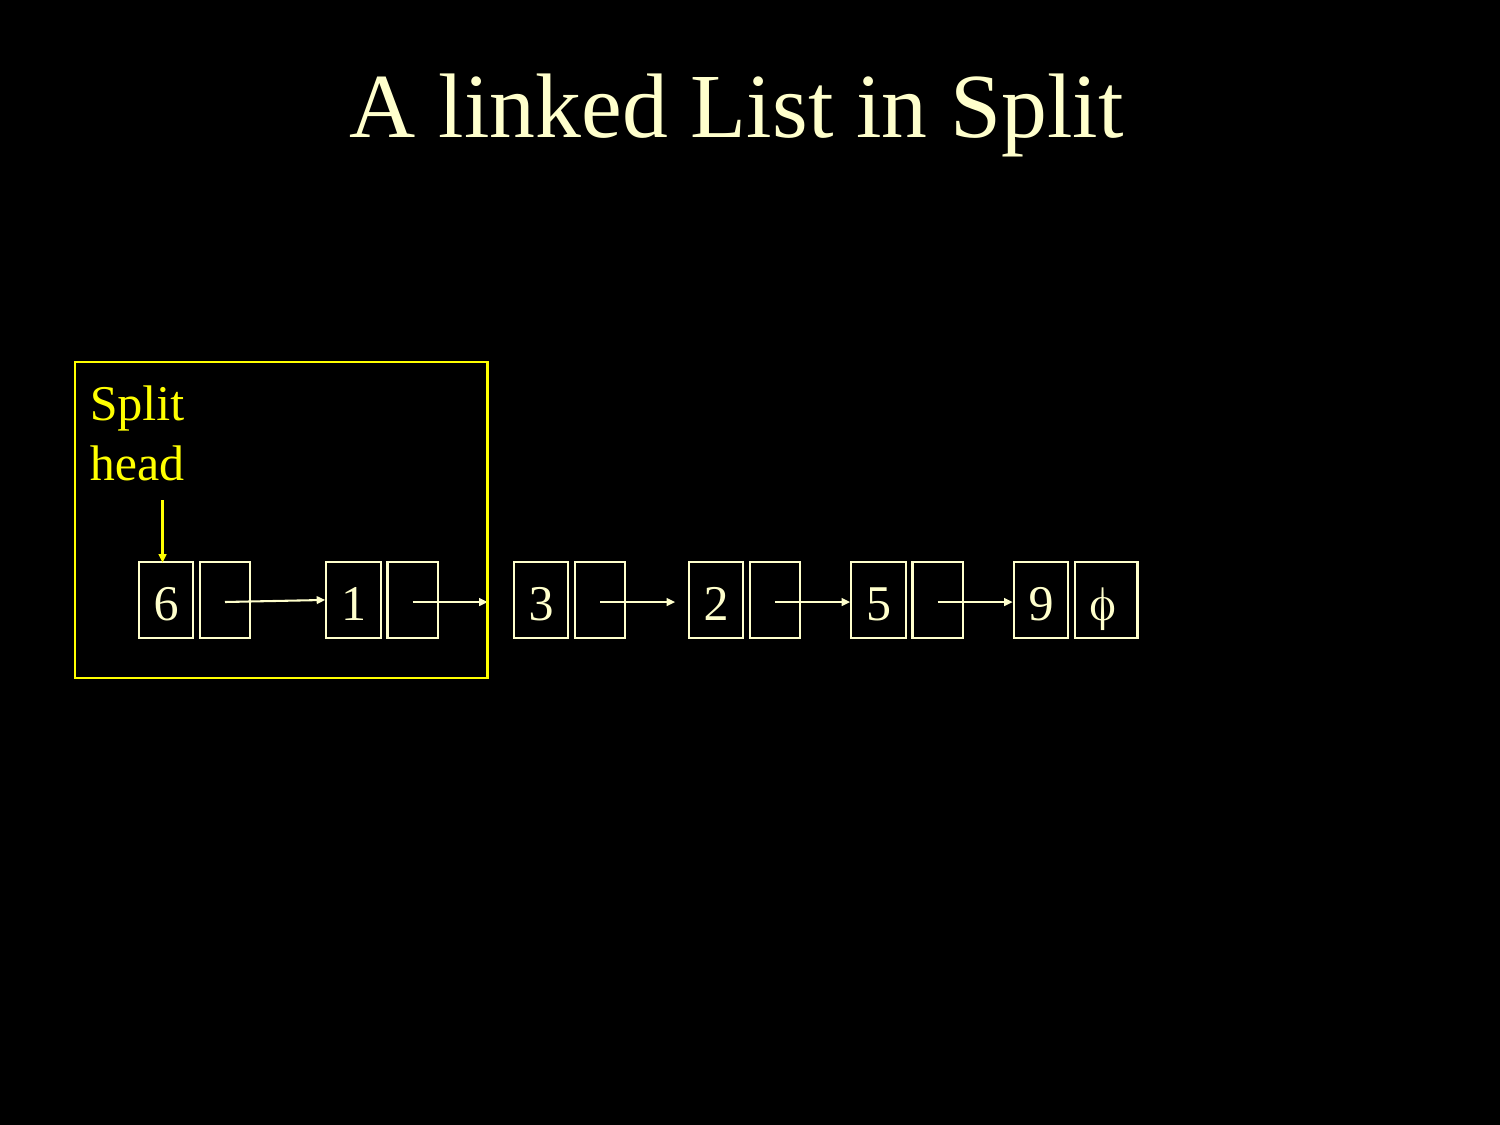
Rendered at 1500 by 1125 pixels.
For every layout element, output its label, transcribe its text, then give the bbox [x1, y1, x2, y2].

text_box 9 [1013, 562, 1069, 638]
text_box  [1074, 562, 1138, 638]
text_box 3 [513, 562, 569, 638]
text_box 2 [688, 562, 744, 638]
text_box Split head [74, 362, 488, 678]
title A linked List in Split [8, 47, 1467, 165]
text_box 5 [851, 562, 906, 638]
